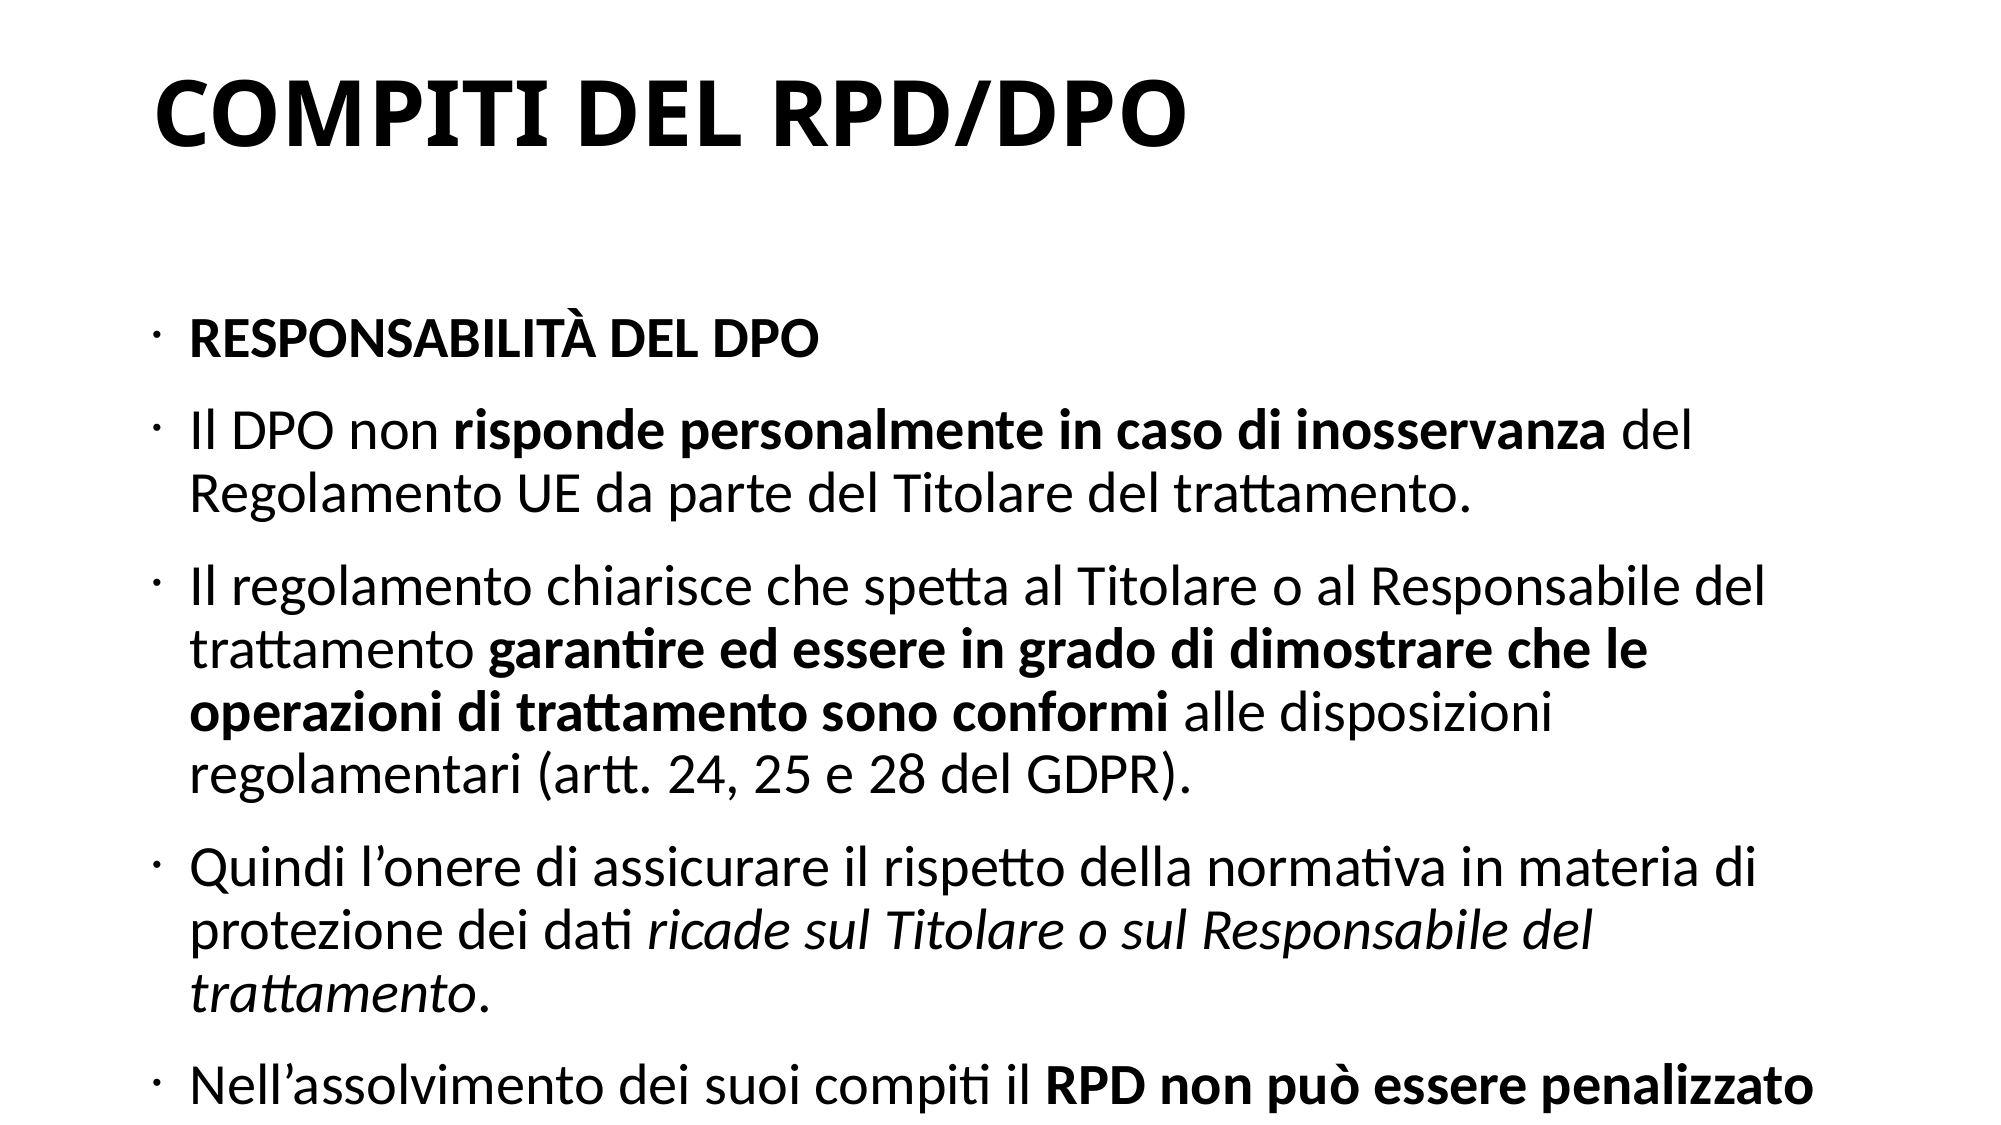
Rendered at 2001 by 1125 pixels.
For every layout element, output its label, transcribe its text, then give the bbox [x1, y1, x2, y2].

list RESPONSABILITÀ DEL DPO Il DPO non risponde personalmente in caso di inosservanza del Regolamento UE da parte del Titolare del trattamento. Il regolamento chiarisce che spetta al Titolare o al Responsabile del trattamento garantire ed essere in grado di dimostrare che le operazioni di trattamento sono conformi alle disposizioni regolamentari (artt. 24, 25 e 28 del GDPR). Quindi l’onere di assicurare il rispetto della normativa in materia di protezione dei dati ricade sul Titolare o sul Responsabile del trattamento. Nell’assolvimento dei suoi compiti il RPD non può essere penalizzato o rimosso. Le eventuali osservazioni del RPD sull’applicazione del GDPR possono essere non accolte dal Titolare/Responsabile, specificandone i motivi. La responsabilità di eventuali mancanze è comunque a carico del solo Titolare/Responsabile. [137, 299, 1863, 1084]
title COMPITI DEL RPD/DPO [137, 59, 1863, 278]
